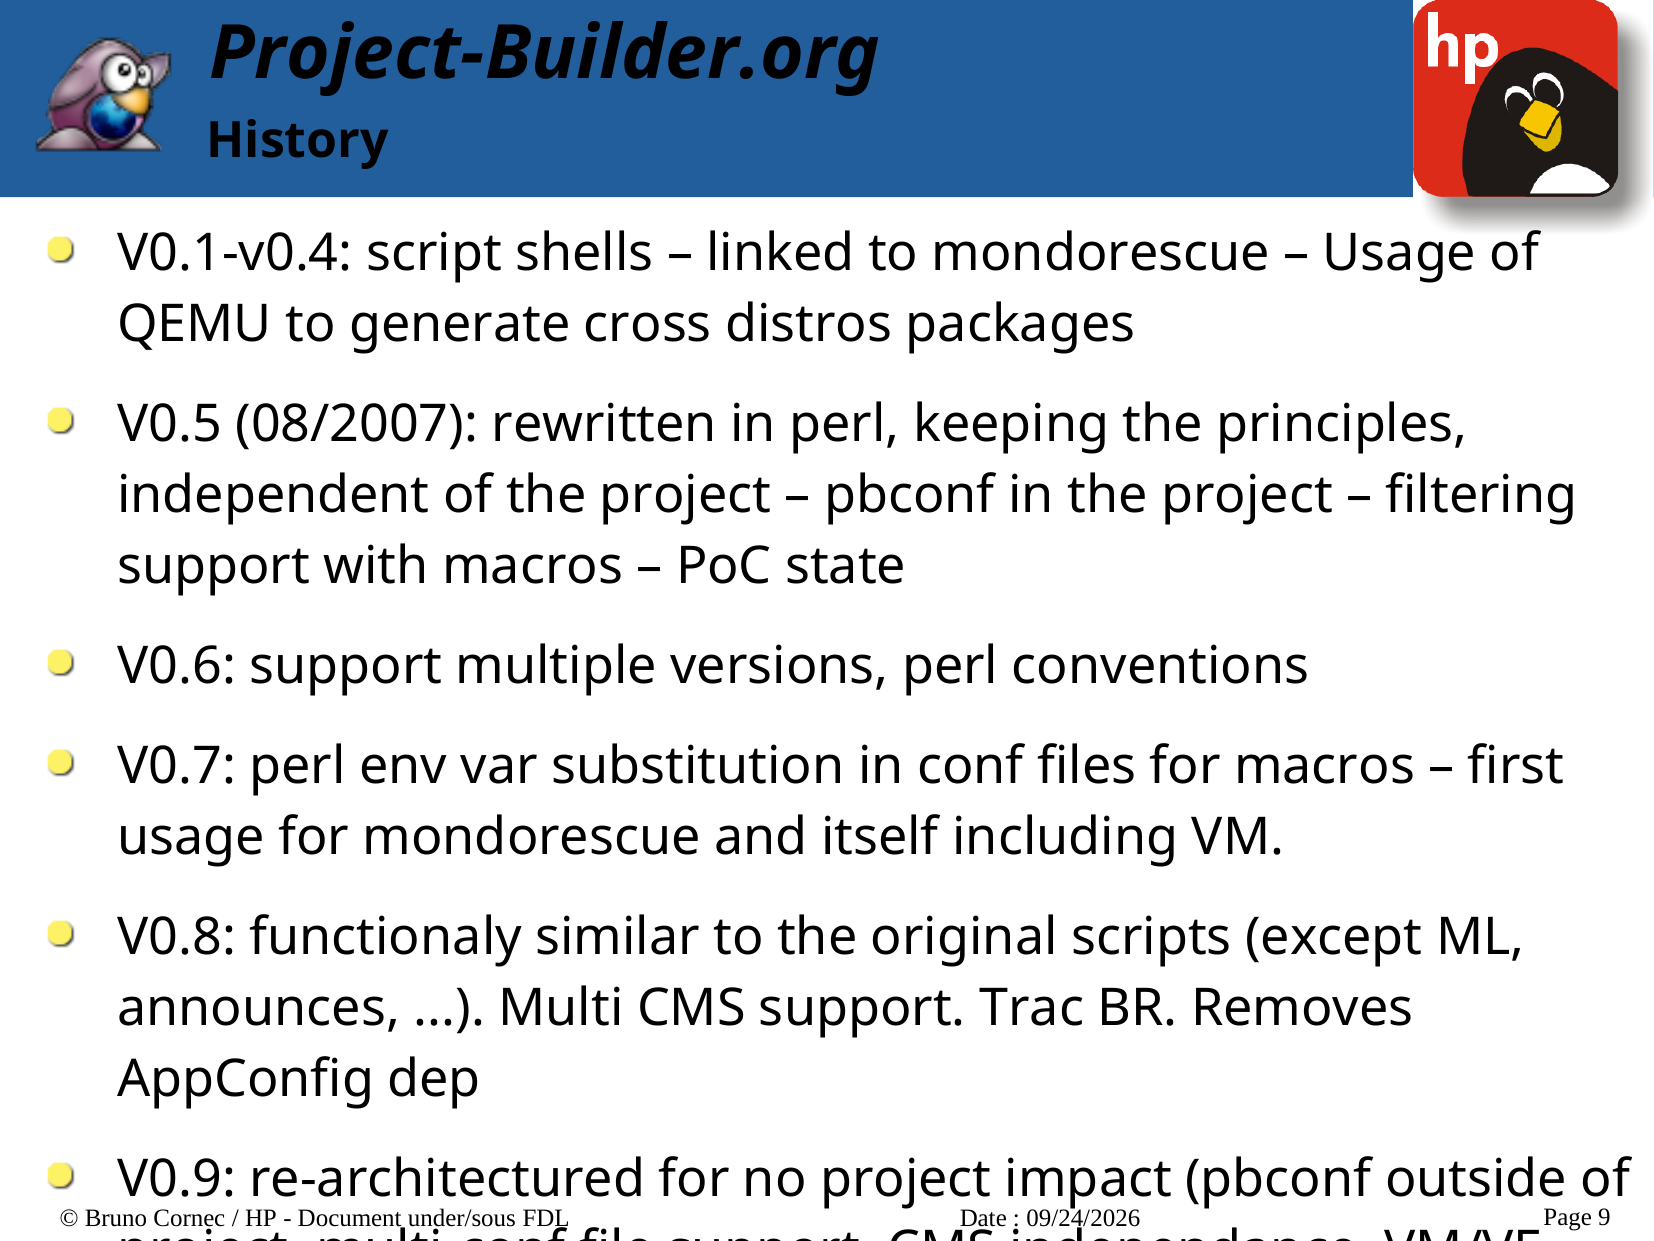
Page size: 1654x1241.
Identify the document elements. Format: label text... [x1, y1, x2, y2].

picture [0, 0, 211, 199]
title History [206, 59, 1121, 221]
list V0.1-v0.4: script shells – linked to mondorescue – Usage of QEMU to generate cross distros packages V0.5 (08/2007): rewritten in perl, keeping the principles, independent of the project – pbconf in the project – filtering support with macros – PoC state V0.6: support multiple versions, perl conventions V0.7: perl env var substitution in conf files for macros – first usage for mondorescue and itself including VM. V0.8: functionaly similar to the original scripts (except ML, announces, ...). Multi CMS support. Trac BR. Removes AppConfig dep V0.9: re-architectured for no project impact (pbconf outside of project, multi-conf file support, CMS independance, VM/VE, separate tar files for build info...) [34, 215, 1642, 1210]
picture [1413, 0, 1654, 235]
